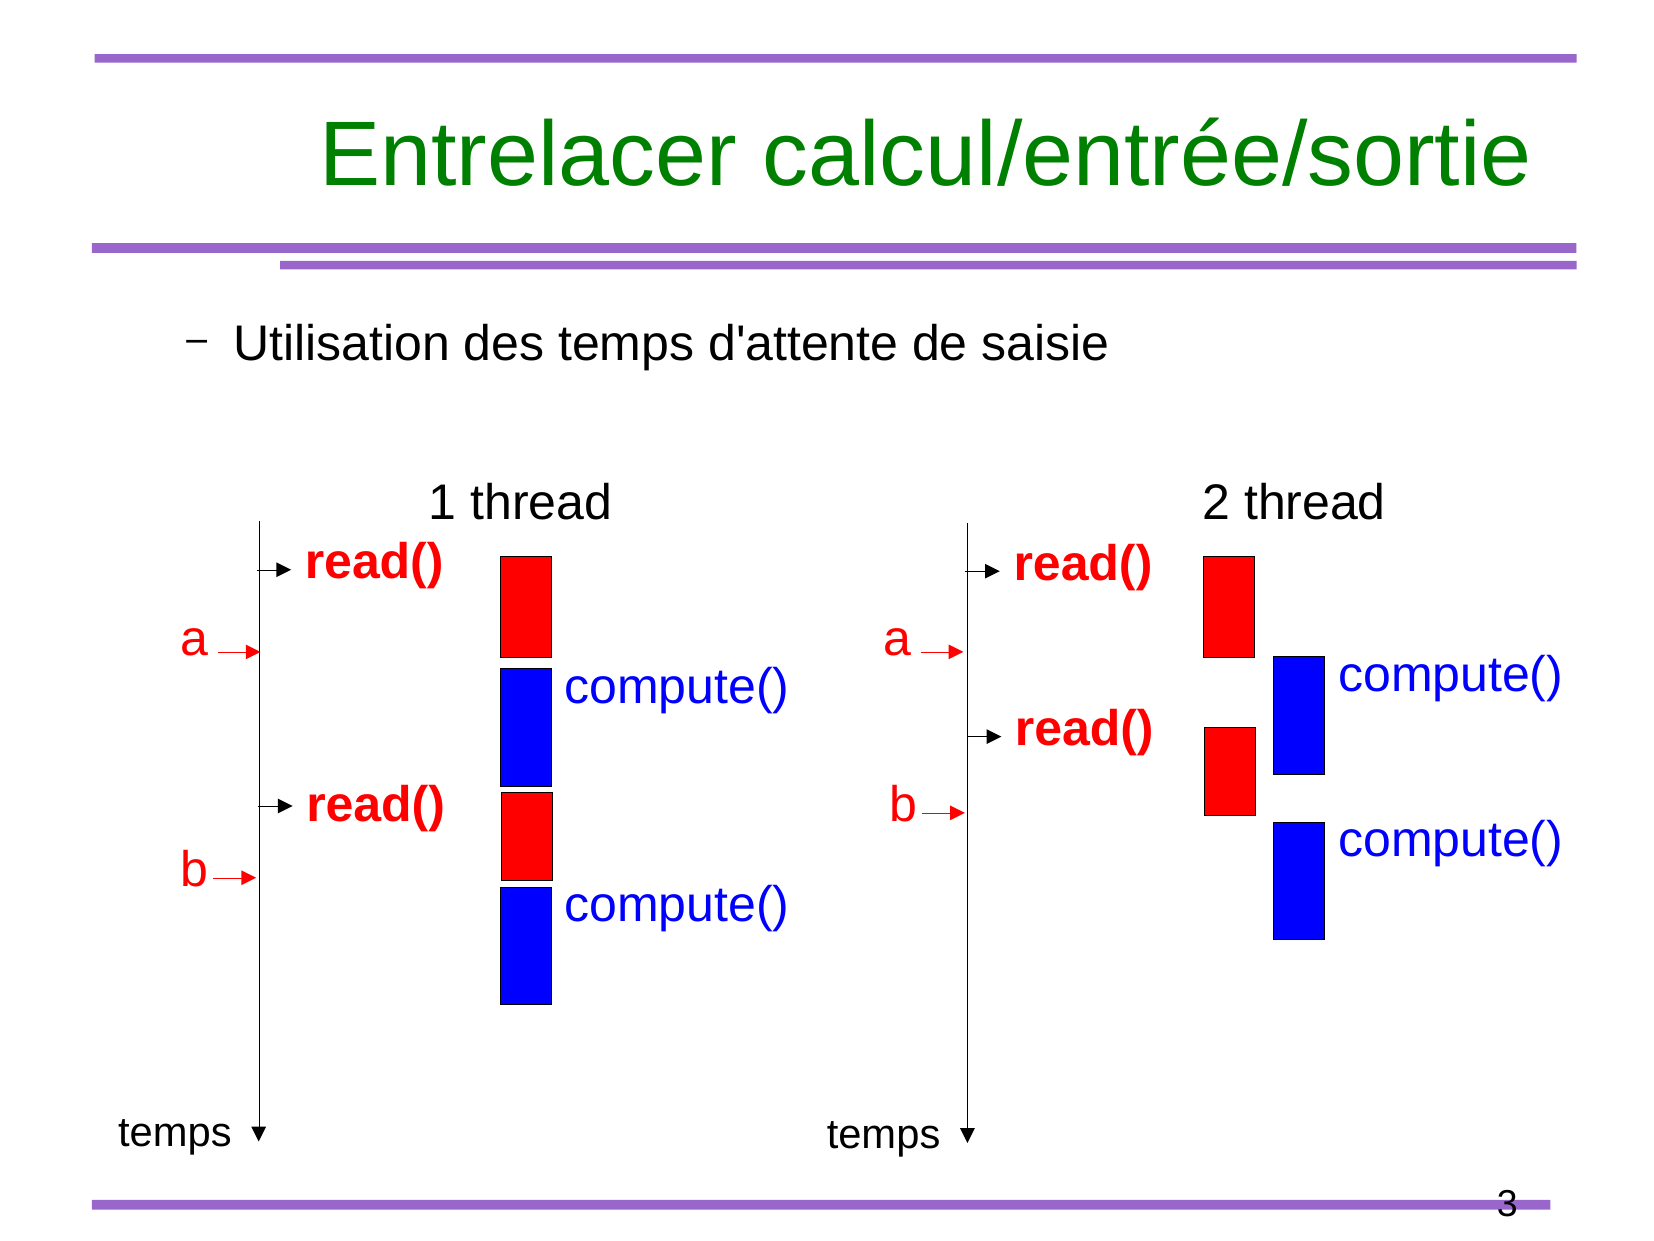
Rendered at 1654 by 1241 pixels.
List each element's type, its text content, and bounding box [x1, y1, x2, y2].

text_box [501, 792, 553, 881]
text_box b [889, 775, 918, 839]
text_box read() [304, 533, 445, 599]
text_box read() [306, 775, 447, 841]
text_box b [180, 840, 209, 904]
text_box compute() [564, 876, 792, 939]
text_box 1 thread [428, 474, 614, 538]
text_box [1203, 556, 1255, 658]
text_box [1273, 822, 1325, 940]
list Utilisation des temps d'attente de saisie [92, 315, 1563, 397]
title Entrelacer calcul/entrée/sortie [121, 49, 1534, 257]
text_box [500, 887, 552, 1005]
text_box compute() [1338, 811, 1565, 875]
text_box [500, 668, 552, 787]
text_box a [180, 610, 209, 674]
text_box a [883, 610, 912, 674]
text_box read() [1013, 535, 1154, 601]
text_box compute() [1338, 646, 1565, 709]
text_box read() [1014, 700, 1155, 766]
text_box [500, 556, 552, 658]
text_box temps [826, 1110, 942, 1164]
text_box temps [118, 1109, 233, 1162]
text_box [1273, 656, 1325, 775]
text_box [1204, 727, 1256, 816]
text_box 2 thread [1202, 474, 1388, 538]
text_box compute() [564, 657, 792, 721]
